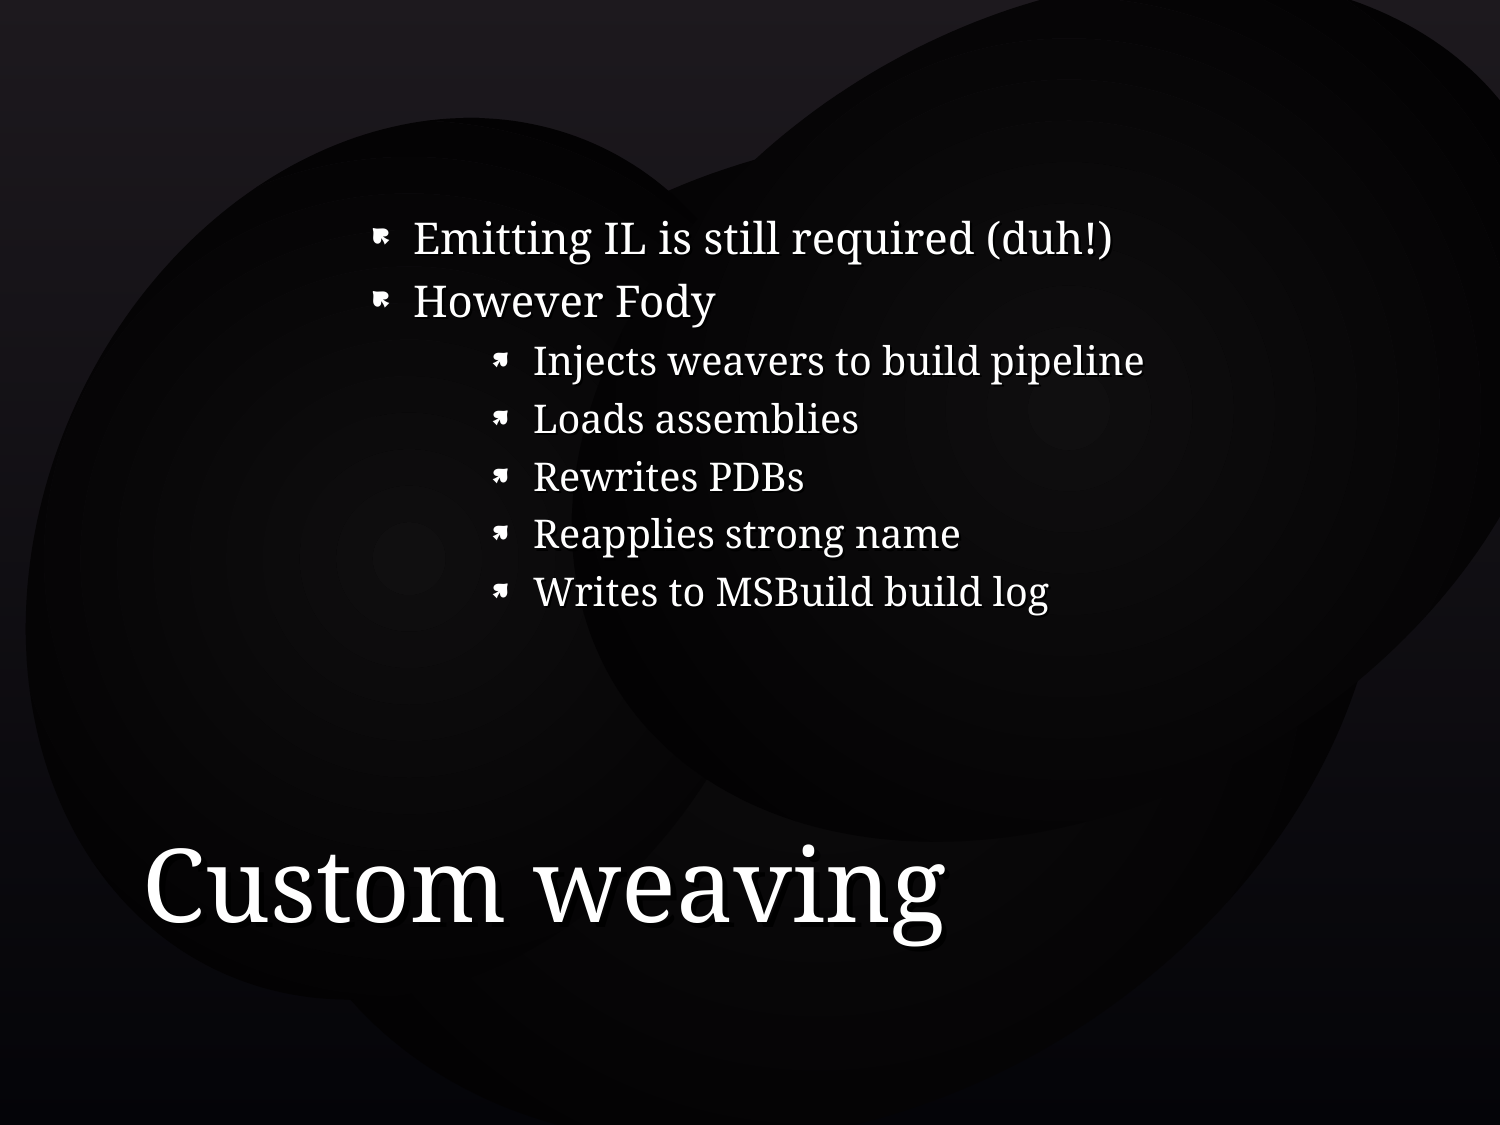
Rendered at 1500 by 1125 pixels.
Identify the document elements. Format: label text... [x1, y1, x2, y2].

list Emitting IL is still required (duh!) However Fody Injects weavers to build pipeline Loads assemblies Rewrites PDBs Reapplies strong name Writes to MSBuild build log [350, 112, 1351, 713]
title Custom weaving [127, 800, 1366, 951]
